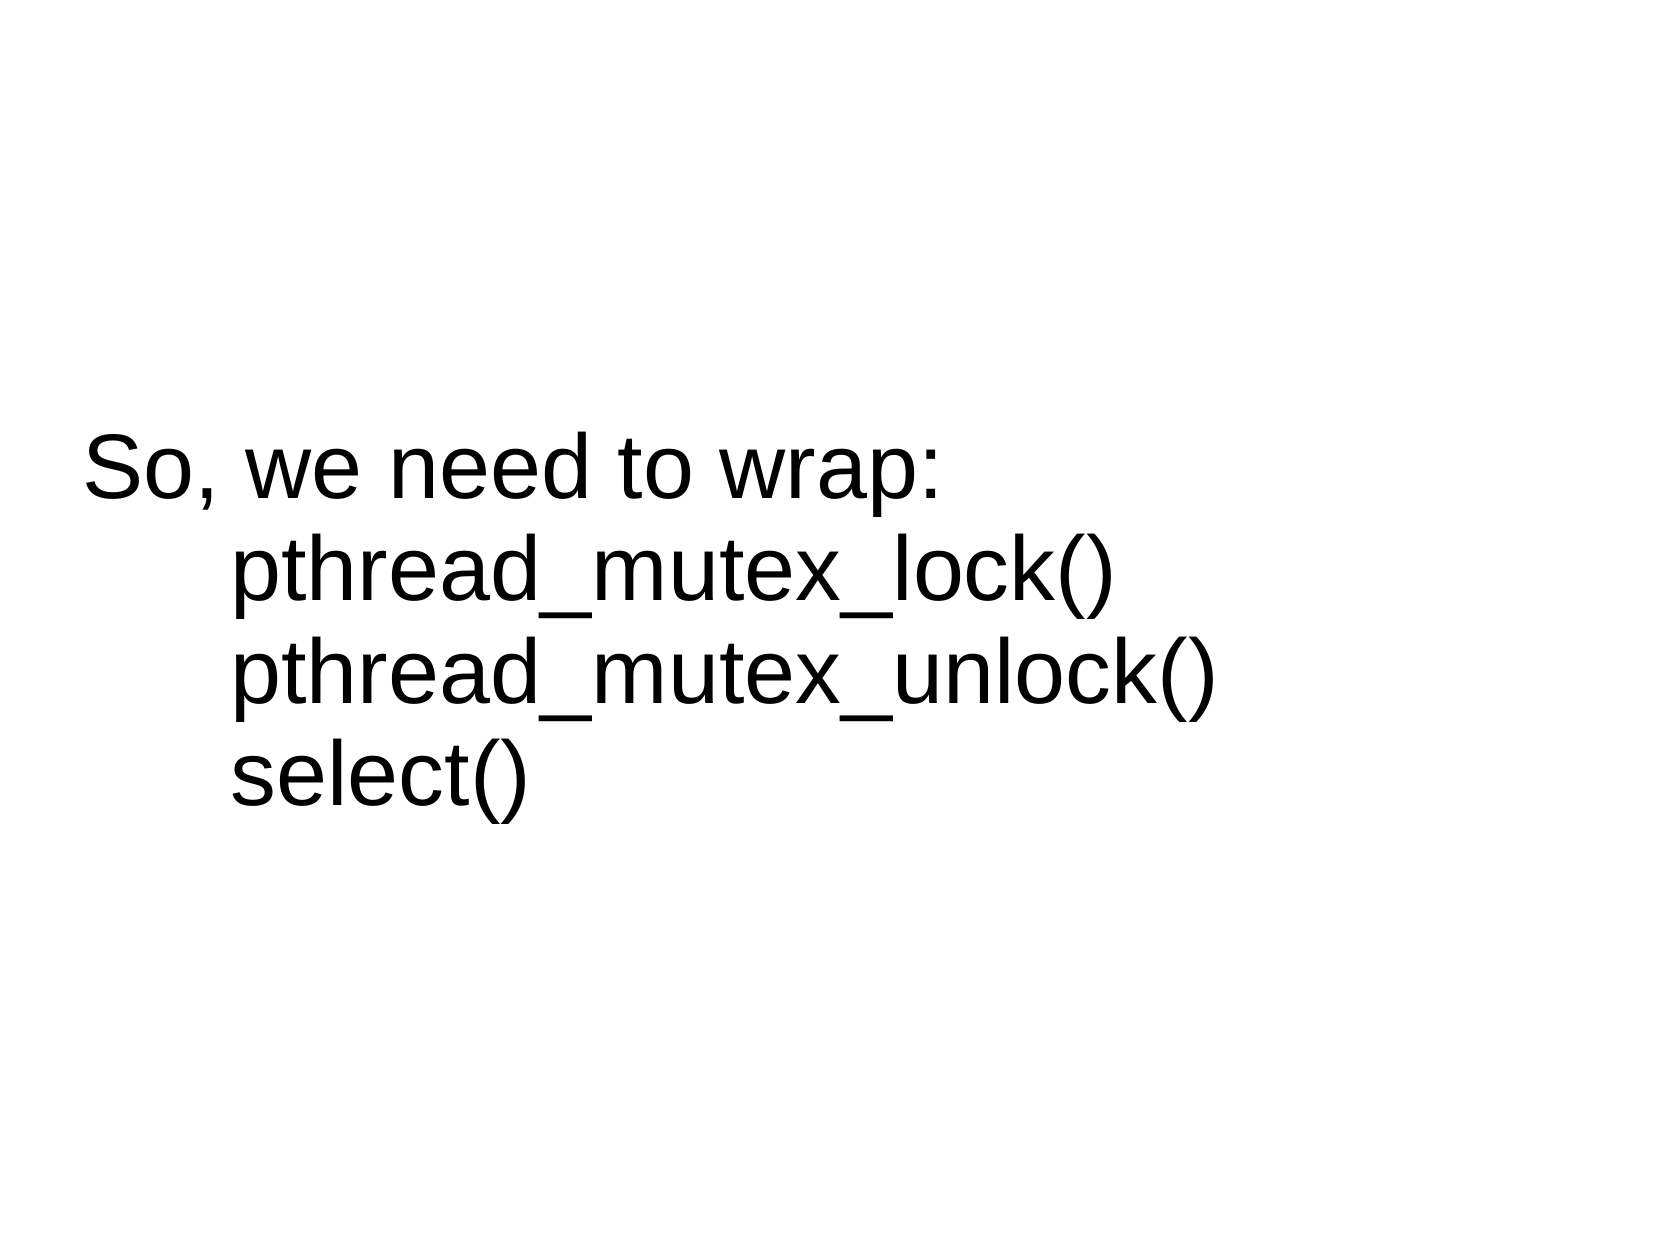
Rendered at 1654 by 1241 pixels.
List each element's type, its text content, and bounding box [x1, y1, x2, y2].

title So, we need to wrap: pthread_mutex_lock() pthread_mutex_unlock() select() [82, 415, 1571, 826]
